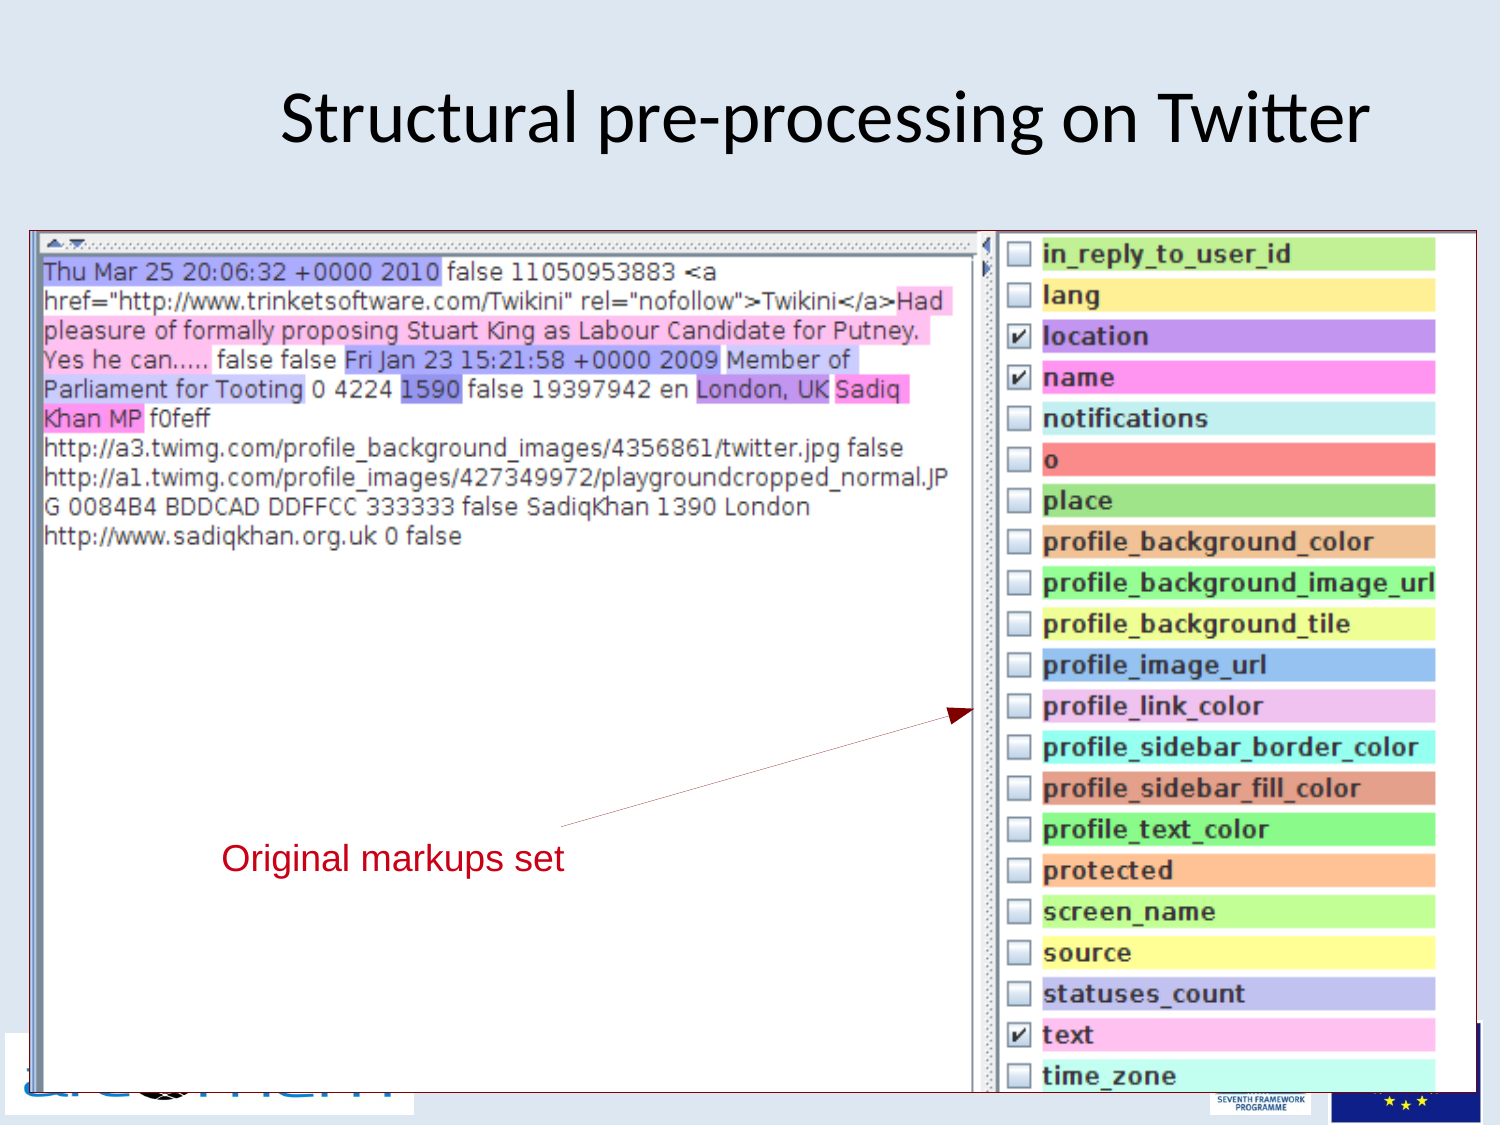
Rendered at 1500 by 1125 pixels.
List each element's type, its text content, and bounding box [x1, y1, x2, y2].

text_box Original markups set [206, 826, 580, 887]
title Structural pre-processing on Twitter [206, 11, 1447, 215]
picture [5, 230, 1483, 1125]
